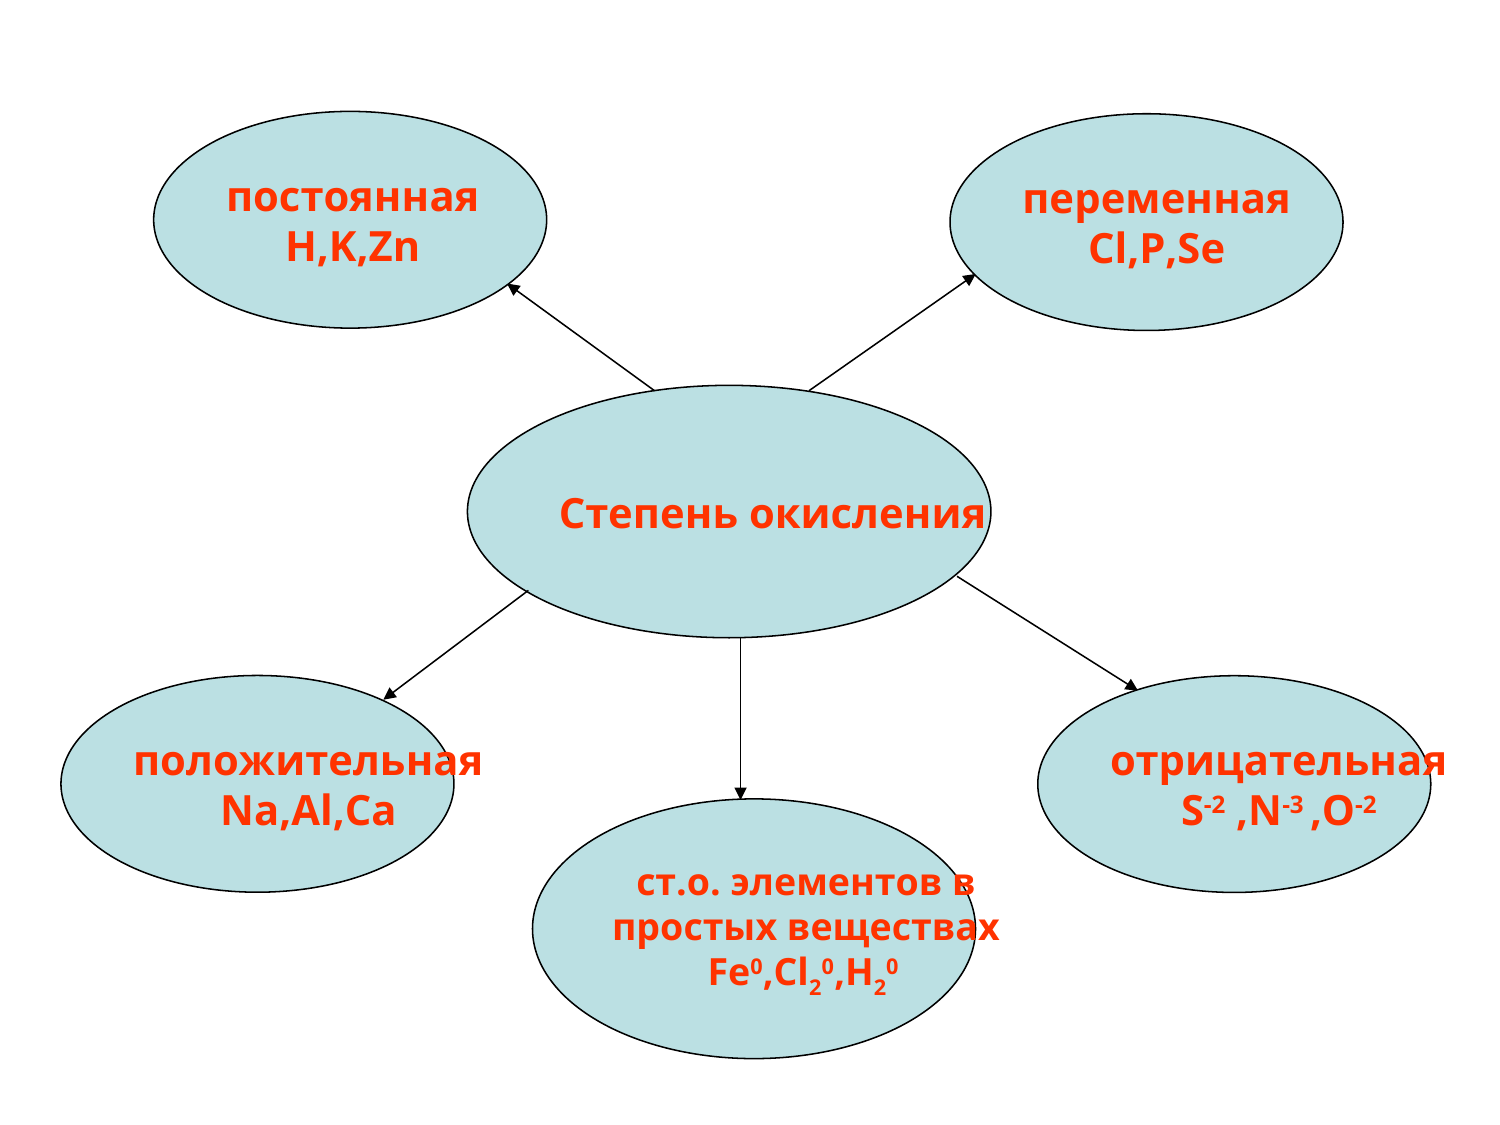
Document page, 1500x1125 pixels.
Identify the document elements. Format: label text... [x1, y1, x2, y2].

text_box постоянная H,K,Zn [153, 111, 547, 329]
text_box положительная Na,Al,Ca [60, 675, 454, 893]
text_box переменная Cl,P,Se [950, 113, 1344, 331]
text_box ст.о. элементов в простых веществах Fe0,Cl20,H20 [532, 798, 976, 1059]
text_box Степень окисления [467, 385, 991, 638]
text_box отрицательная S-2 ,N-3 ,O-2 [1037, 675, 1431, 893]
